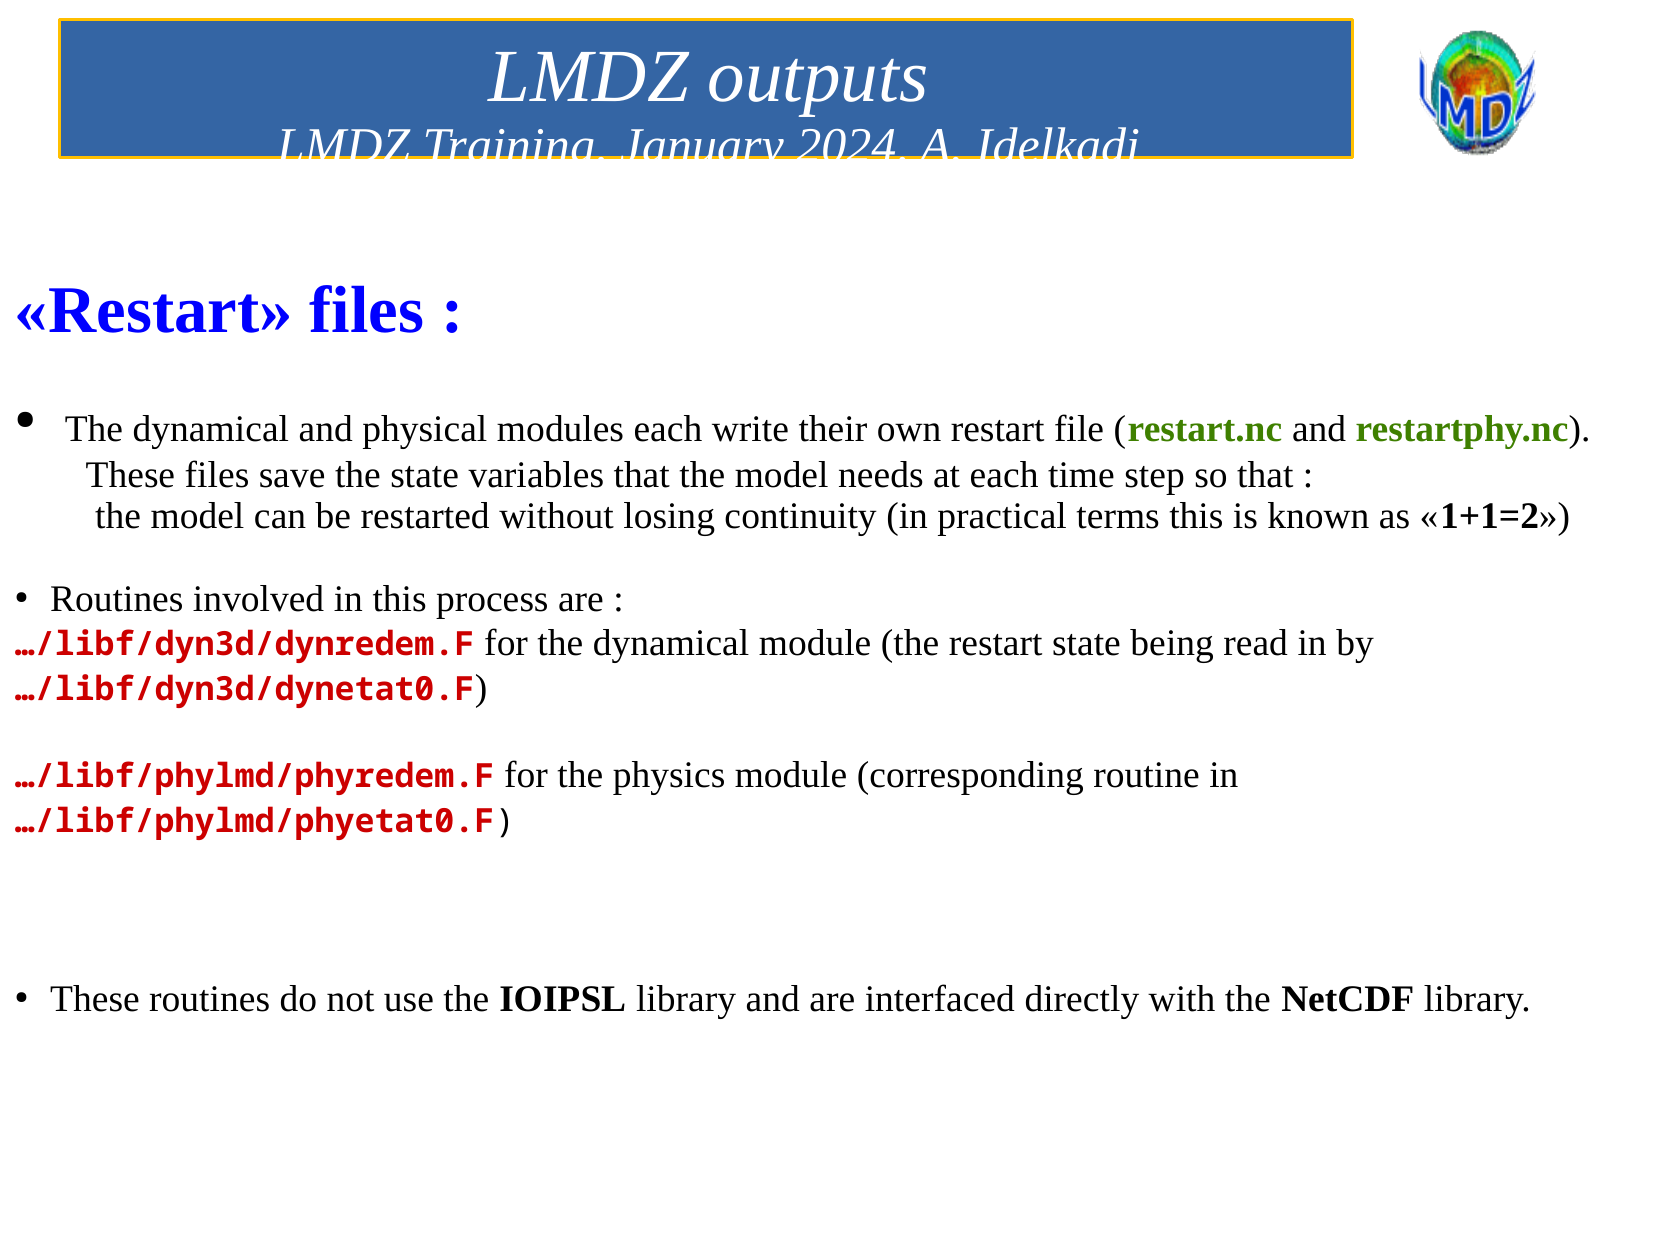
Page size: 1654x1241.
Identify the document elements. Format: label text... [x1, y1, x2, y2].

text_box «Restart» files : The dynamical and physical modules each write their own restart file (restart.nc and restartphy.nc). These files save the state variables that the model needs at each time step so that : the model can be restarted without losing continuity (in practical terms this is known as «1+1=2») Routines involved in this process are : …/libf/dyn3d/dynredem.F for the dynamical module (the restart state being read in by …/libf/dyn3d/dynetat0.F) …/libf/phylmd/phyredem.F for the physics module (corresponding routine in …/libf/phylmd/phyetat0.F) These routines do not use the IOIPSL library and are interfaced directly with the NetCDF library. [0, 223, 1654, 1182]
text_box LMDZ outputs LMDZ Training, January 2024, A. Idelkadi [59, 27, 1359, 146]
picture [1419, 29, 1536, 158]
